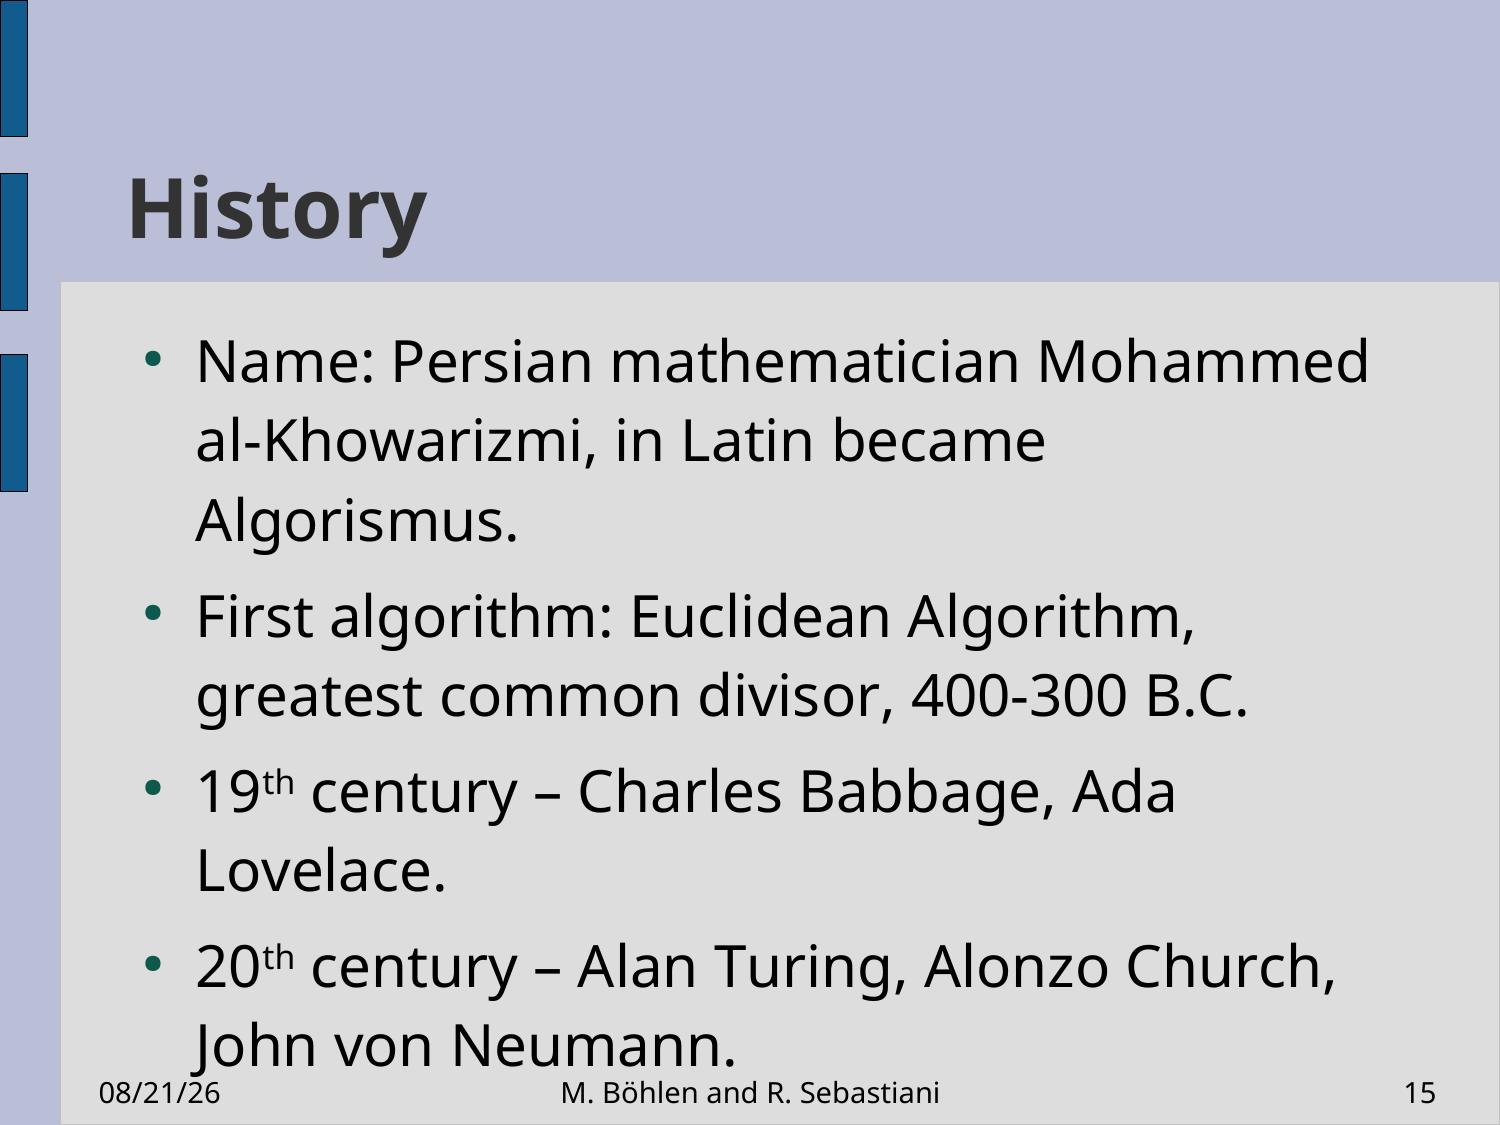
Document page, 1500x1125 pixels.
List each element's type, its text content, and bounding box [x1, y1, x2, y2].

list Name: Persian mathematician Mohammed al-Khowarizmi, in Latin became Algorismus. First algorithm: Euclidean Algorithm, greatest common divisor, 400-300 B.C. 19th century – Charles Babbage, Ada Lovelace. 20th century – Alan Turing, Alonzo Church, John von Neumann. [110, 312, 1392, 1037]
title History [110, 67, 1392, 271]
